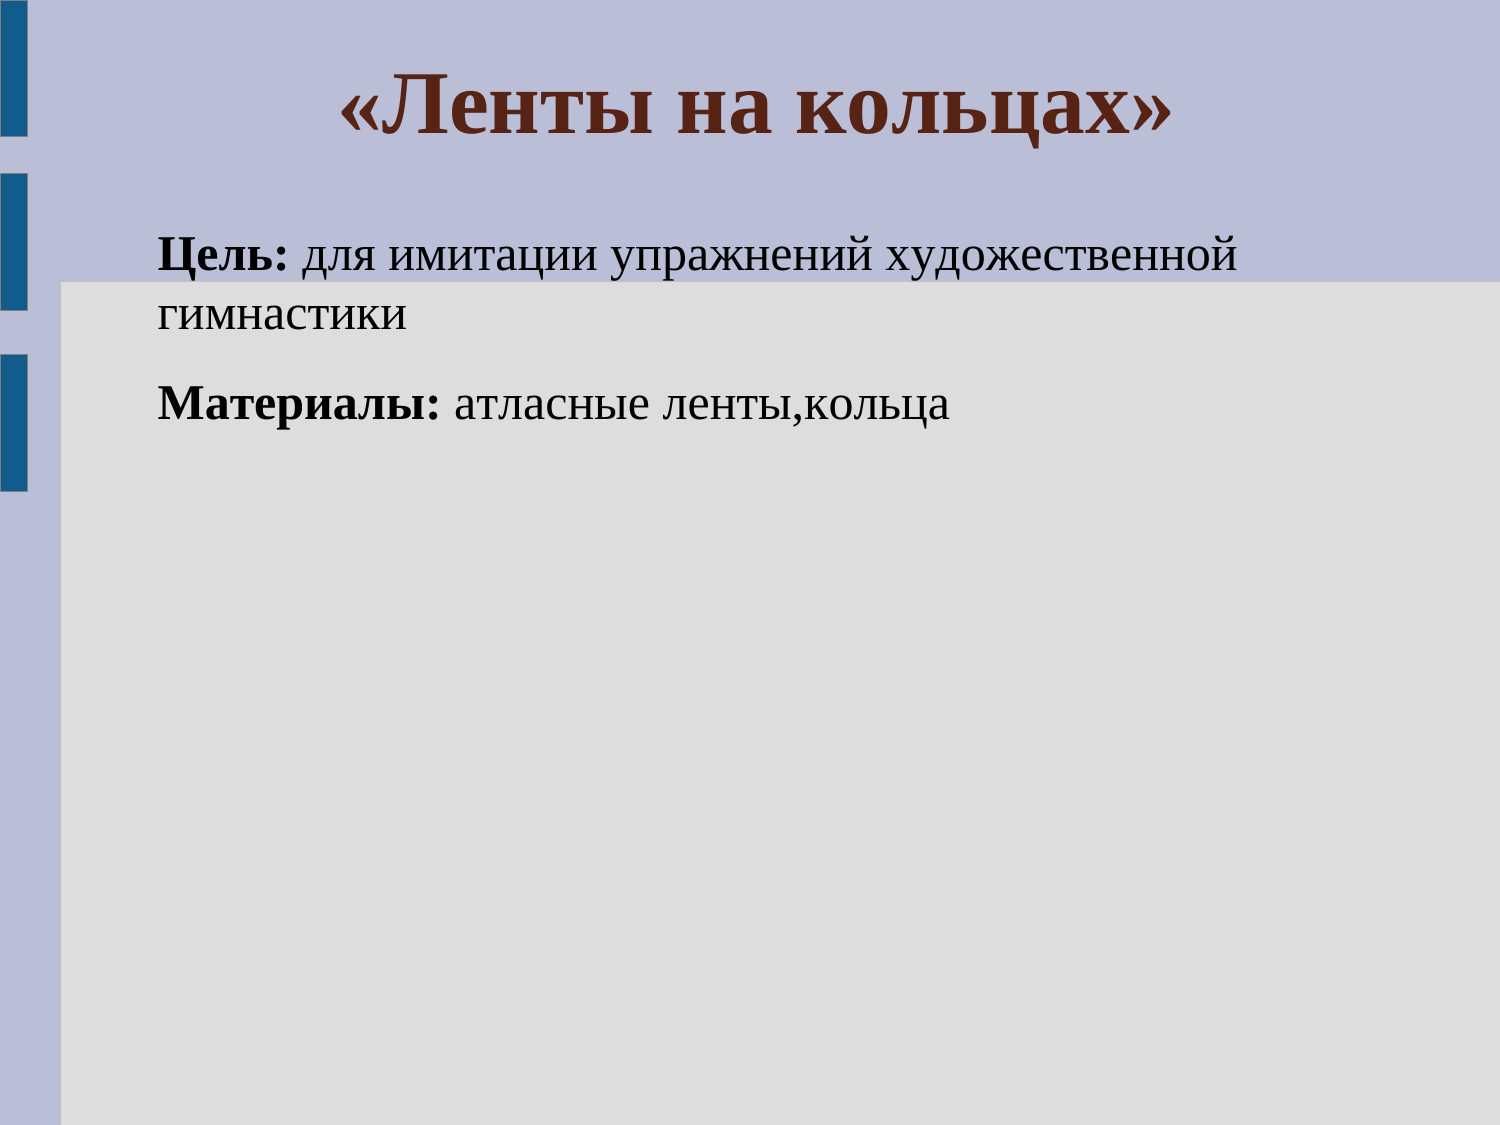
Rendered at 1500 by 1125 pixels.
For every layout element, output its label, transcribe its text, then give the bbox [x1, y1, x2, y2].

list Цель: для имитации упражнений художественной гимнастики Материалы: атласные ленты,кольца [82, 212, 1313, 1001]
title «Ленты на кольцах» [141, 36, 1372, 225]
